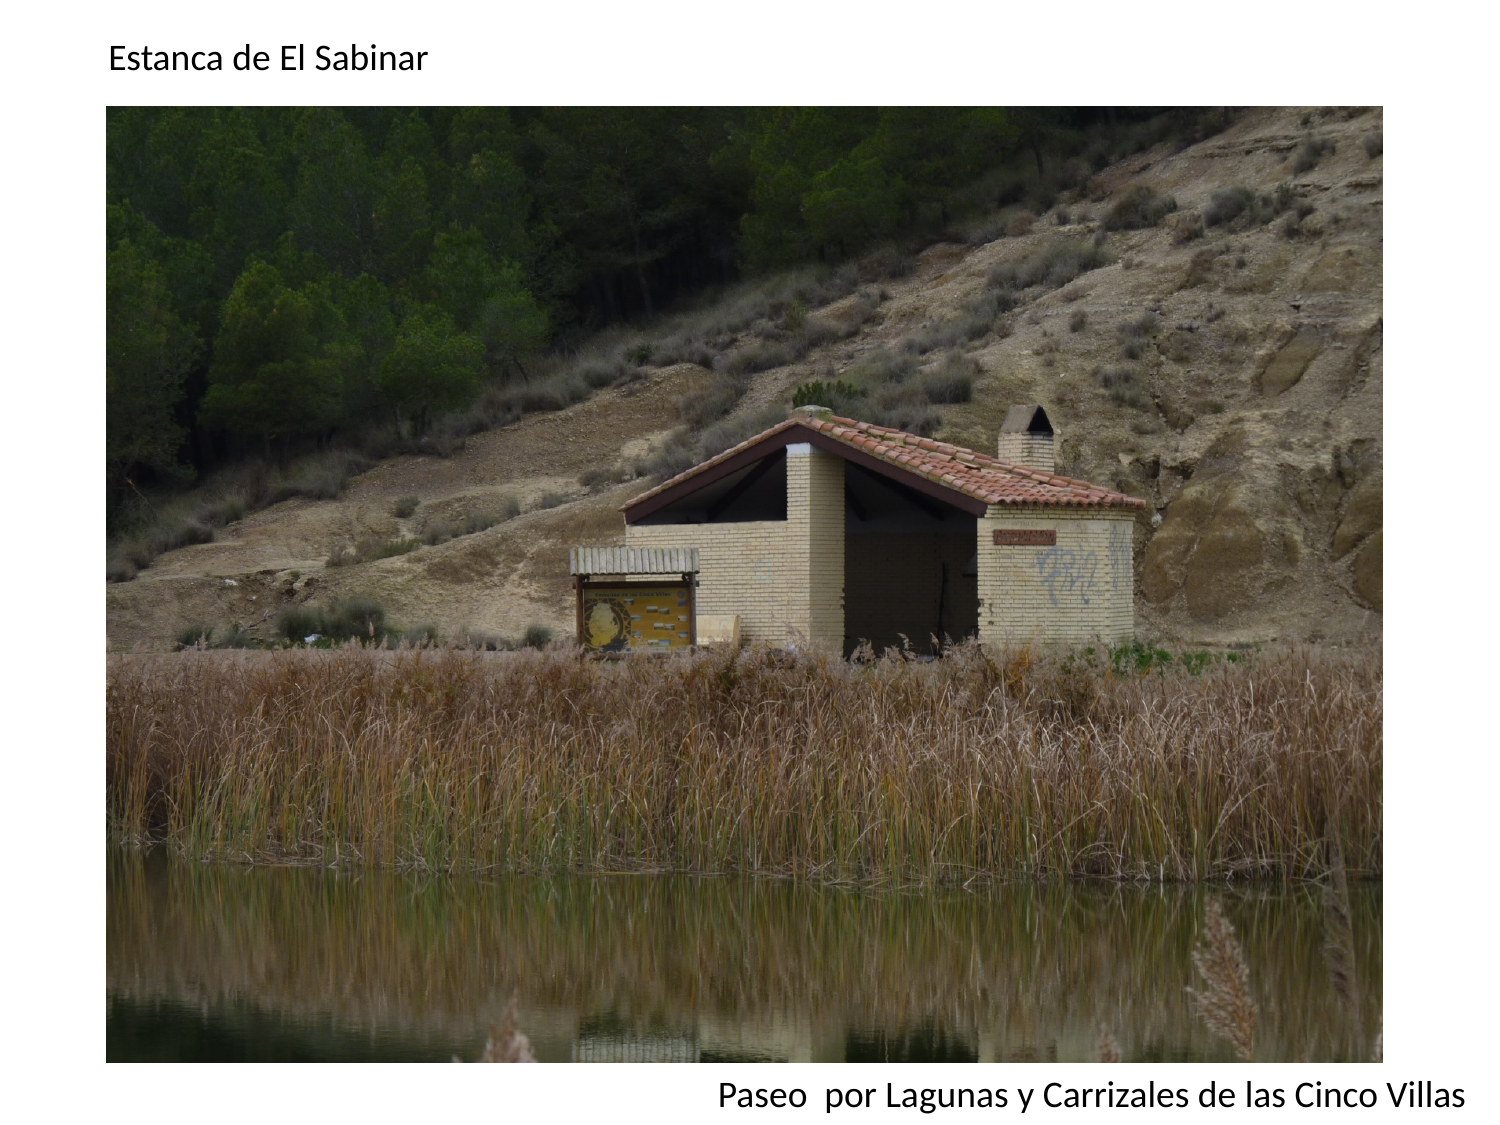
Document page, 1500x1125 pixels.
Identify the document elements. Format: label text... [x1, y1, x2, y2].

text_box Paseo por Lagunas y Carrizales de las Cinco Villas [703, 1071, 1500, 1125]
picture [105, 105, 1383, 1064]
text_box Estanca de El Sabinar [93, 35, 457, 88]
